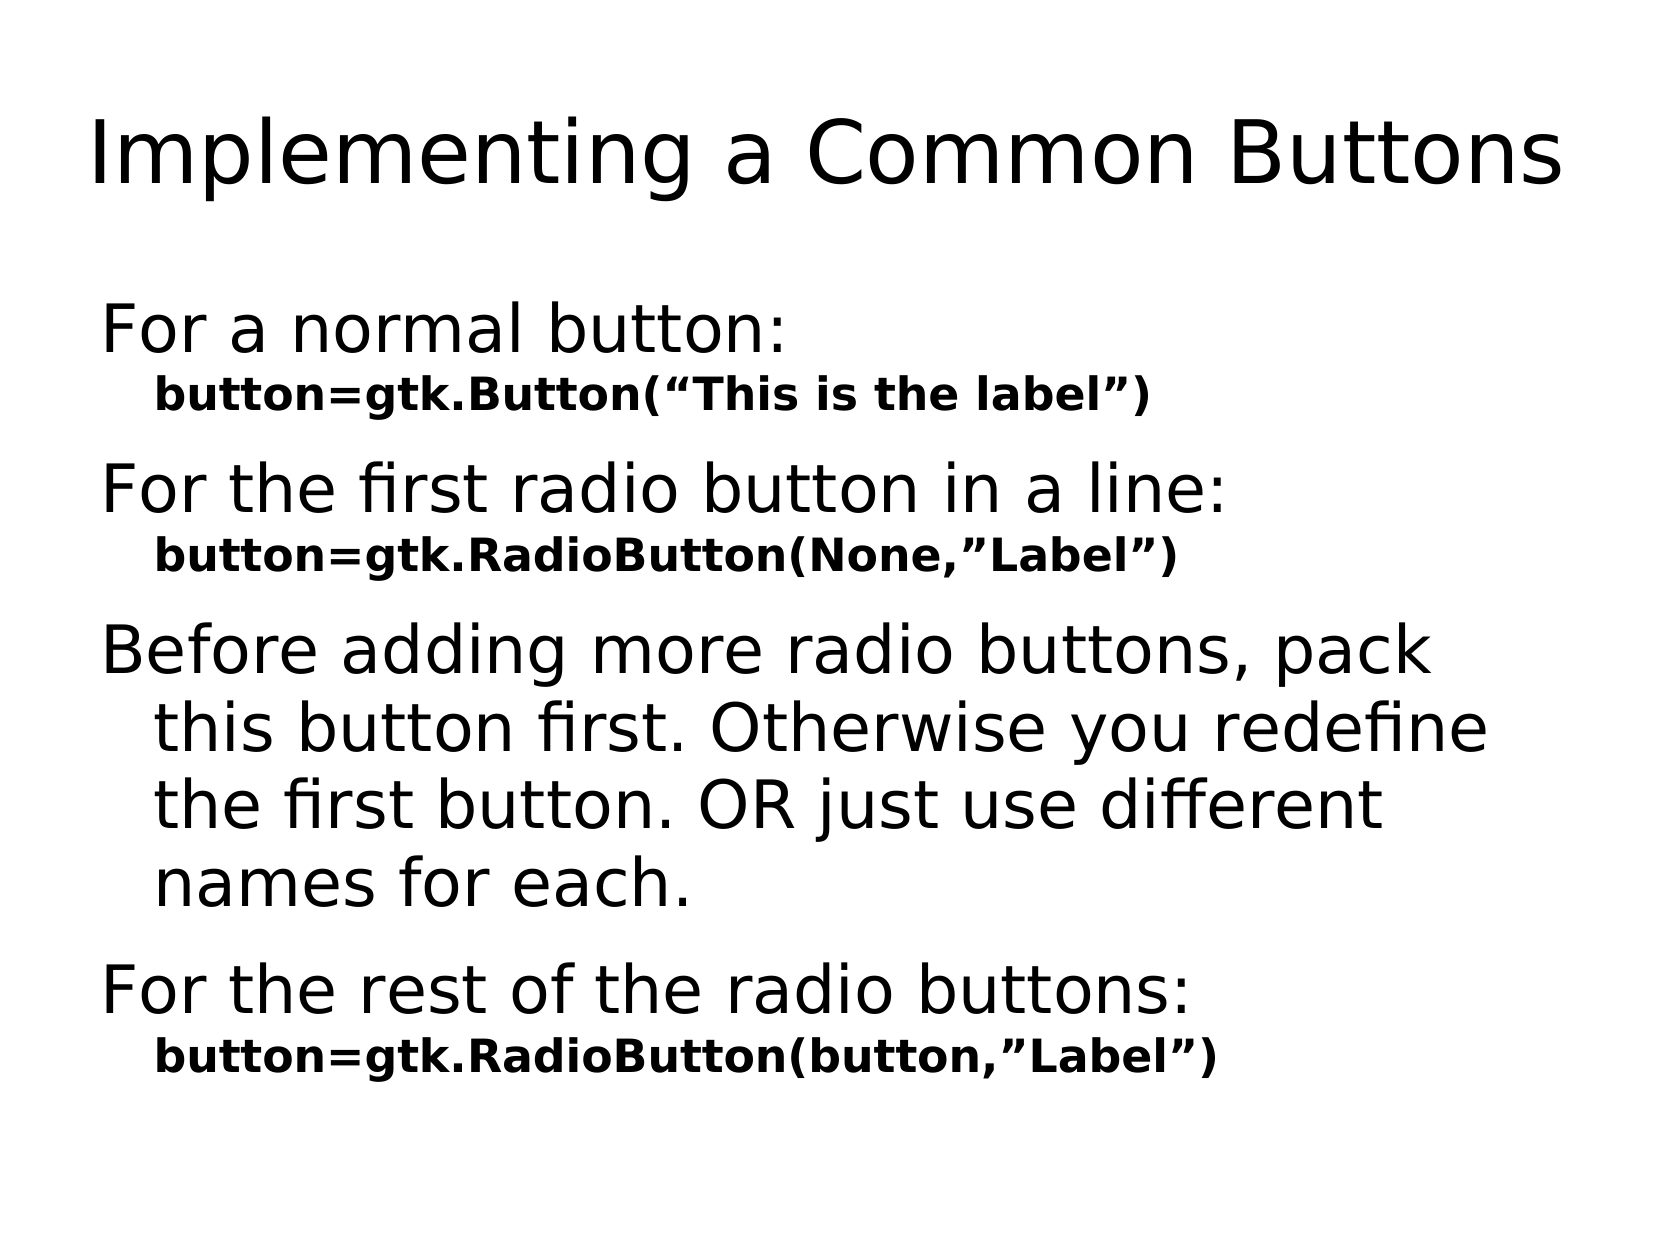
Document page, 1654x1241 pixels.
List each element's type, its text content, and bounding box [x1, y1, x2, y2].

list For a normal button: button=gtk.Button(“This is the label”) For the first radio button in a line: button=gtk.RadioButton(None,”Label”) Before adding more radio buttons, pack this button first. Otherwise you redefine the first button. OR just use different names for each. For the rest of the radio buttons: button=gtk.RadioButton(button,”Label”) [82, 290, 1571, 1109]
title Implementing a Common Buttons [82, 49, 1571, 257]
